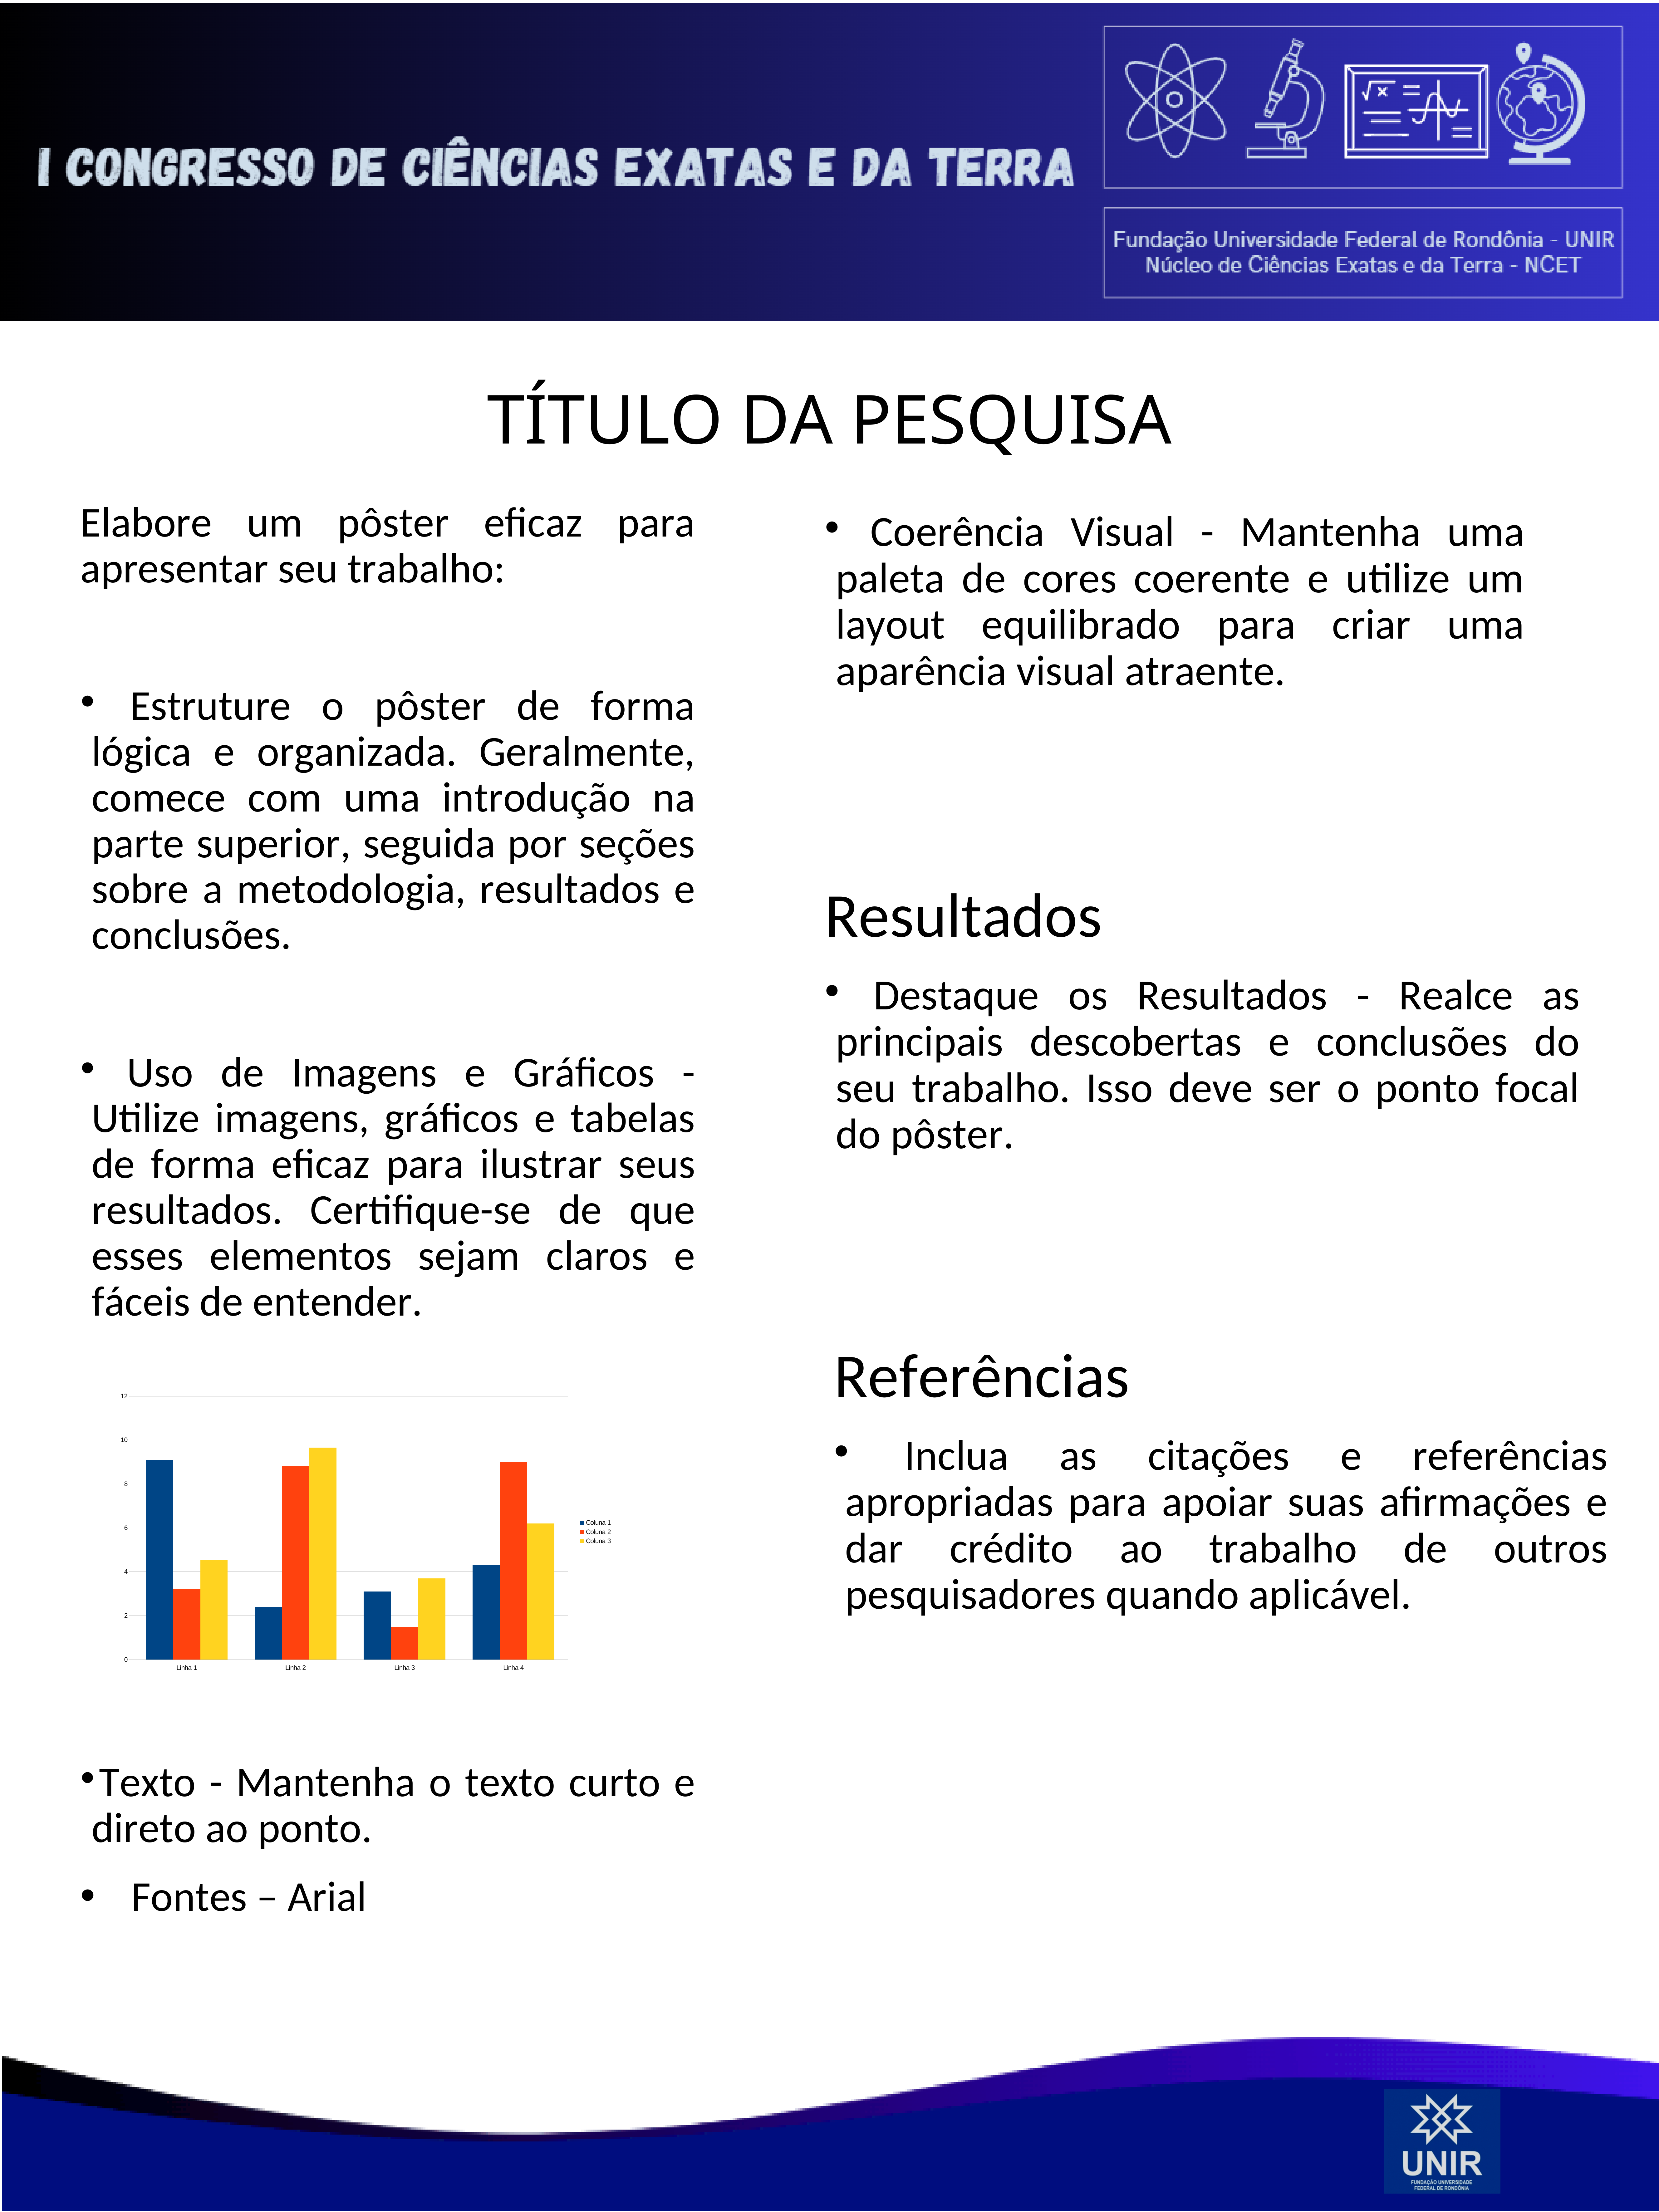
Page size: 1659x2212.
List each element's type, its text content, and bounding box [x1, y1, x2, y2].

title TÍTULO DA PESQUISA [114, 341, 1545, 461]
text_box Resultados Destaque os Resultados - Realce as principais descobertas e conclusões do seu trabalho. Isso deve ser o ponto focal do pôster. [820, 872, 1585, 1235]
chart [110, 1386, 617, 1677]
picture [2, 2028, 1659, 2211]
picture [0, 3, 1659, 321]
text_box Coerência Visual - Mantenha uma paleta de cores coerente e utilize um layout equilibrado para criar uma aparência visual atraente. [820, 507, 1530, 836]
text_box Referências Inclua as citações e referências apropriadas para apoiar suas afirmações e dar crédito ao trabalho de outros pesquisadores quando aplicável. [829, 1281, 1613, 1759]
list Elabore um pôster eficaz para apresentar seu trabalho: Estruture o pôster de forma lógica e organizada. Geralmente, comece com uma introdução na parte superior, seguida por seções sobre a metodologia, resultados e conclusões. Uso de Imagens e Gráficos - Utilize imagens, gráficos e tabelas de forma eficaz para ilustrar seus resultados. Certifique-se de que esses elementos sejam claros e fáceis de entender. Texto - Mantenha o texto curto e direto ao ponto. Fontes – Arial [76, 498, 701, 1926]
